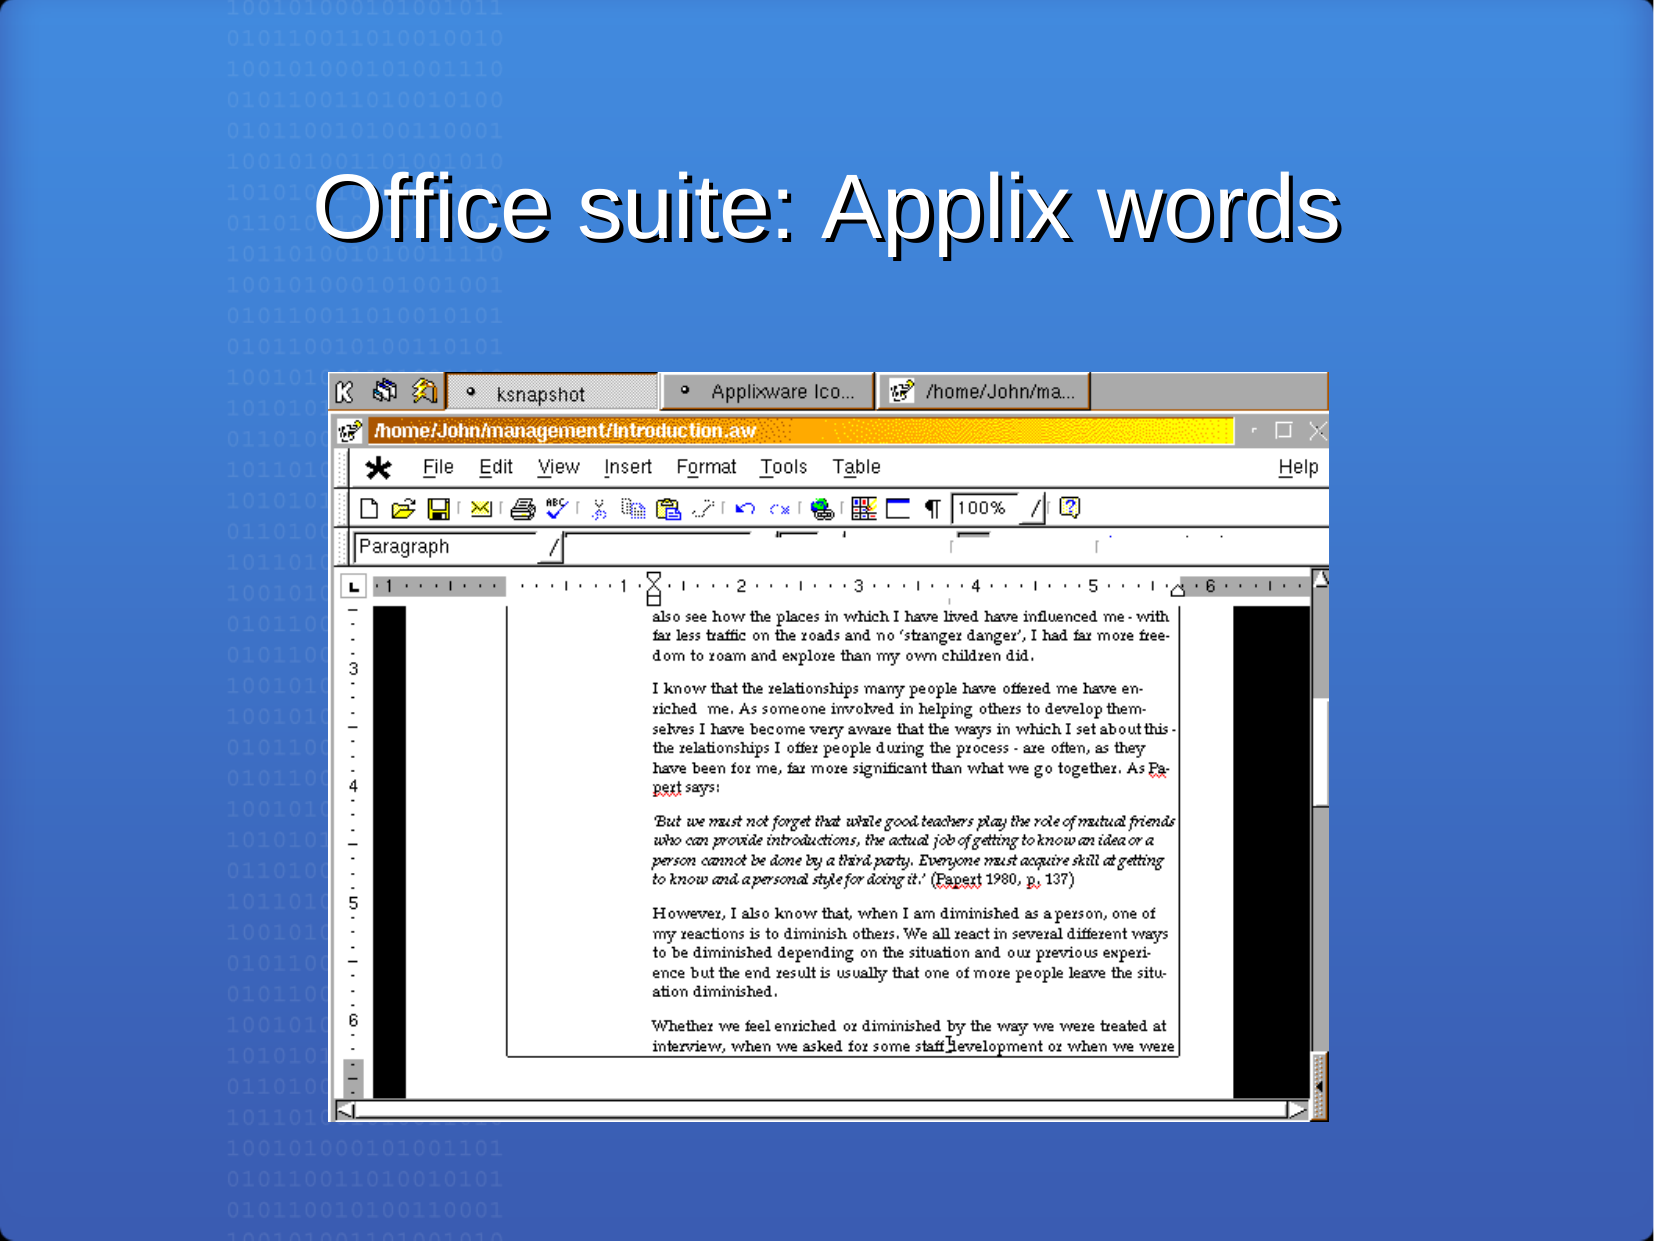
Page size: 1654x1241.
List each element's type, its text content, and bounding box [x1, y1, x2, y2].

picture [0, 0, 1654, 1241]
title Office suite: Applix words [121, 110, 1534, 303]
